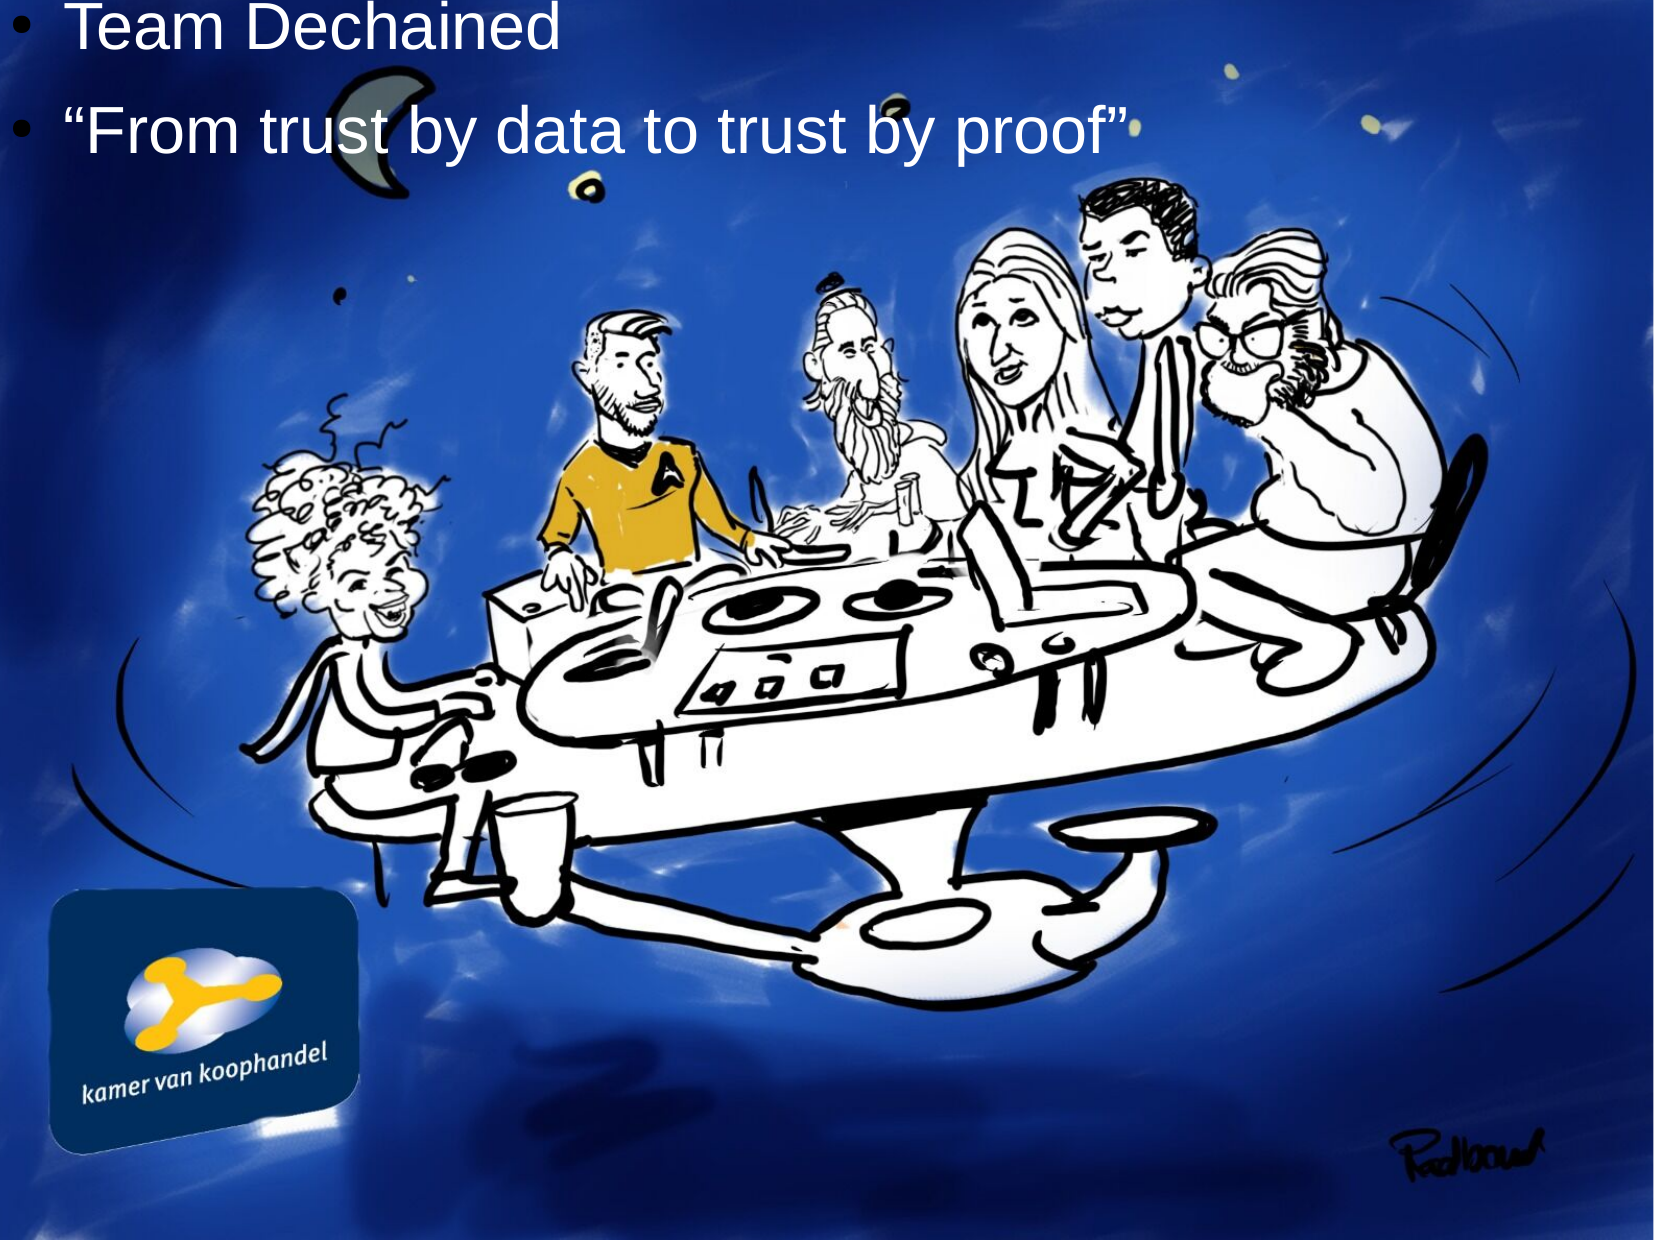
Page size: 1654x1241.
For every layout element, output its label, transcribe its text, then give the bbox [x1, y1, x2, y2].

picture [0, 0, 1654, 1240]
list Team Dechained “From trust by data to trust by proof” [0, 0, 1481, 709]
